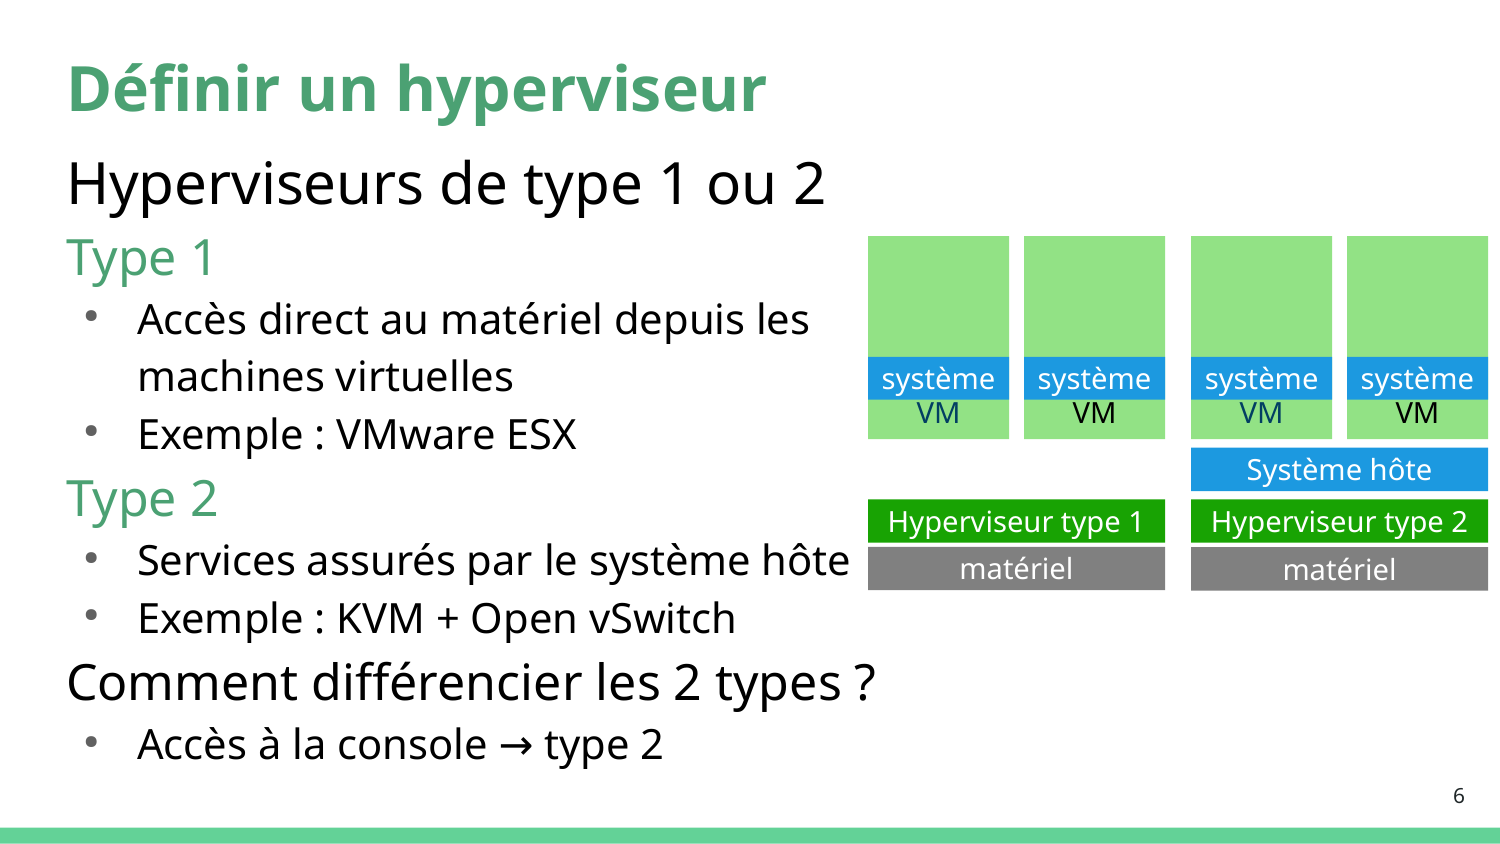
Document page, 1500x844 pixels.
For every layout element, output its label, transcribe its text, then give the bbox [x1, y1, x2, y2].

text_box matériel [868, 546, 1166, 591]
text_box VM [1347, 236, 1489, 356]
slide_number <numéro> [1389, 764, 1480, 830]
text_box VM [868, 236, 1010, 356]
text_box matériel [1191, 547, 1489, 591]
text_box système [1347, 356, 1489, 400]
text_box système [1191, 356, 1333, 400]
text_box VM [1347, 400, 1489, 440]
text_box VM [1191, 400, 1333, 440]
title Définir un hyperviseur [51, 23, 1449, 117]
text_box VM [868, 400, 1010, 440]
text_box Système hôte [1191, 447, 1489, 492]
text_box Hyperviseur type 1 [868, 499, 1166, 543]
text_box VM [1024, 400, 1166, 440]
text_box Hyperviseur type 2 [1191, 499, 1489, 543]
text_box système [868, 356, 1010, 400]
text_box système [1024, 356, 1166, 400]
list Hyperviseurs de type 1 ou 2 Type 1 Accès direct au matériel depuis les machines virtuelles Exemple : VMware ESX Type 2 Services assurés par le système hôte Exemple : KVM + Open vSwitch Comment différencier les 2 types ? Accès à la console → type 2 [51, 120, 945, 827]
text_box VM [1024, 236, 1166, 356]
text_box VM [1191, 236, 1333, 356]
